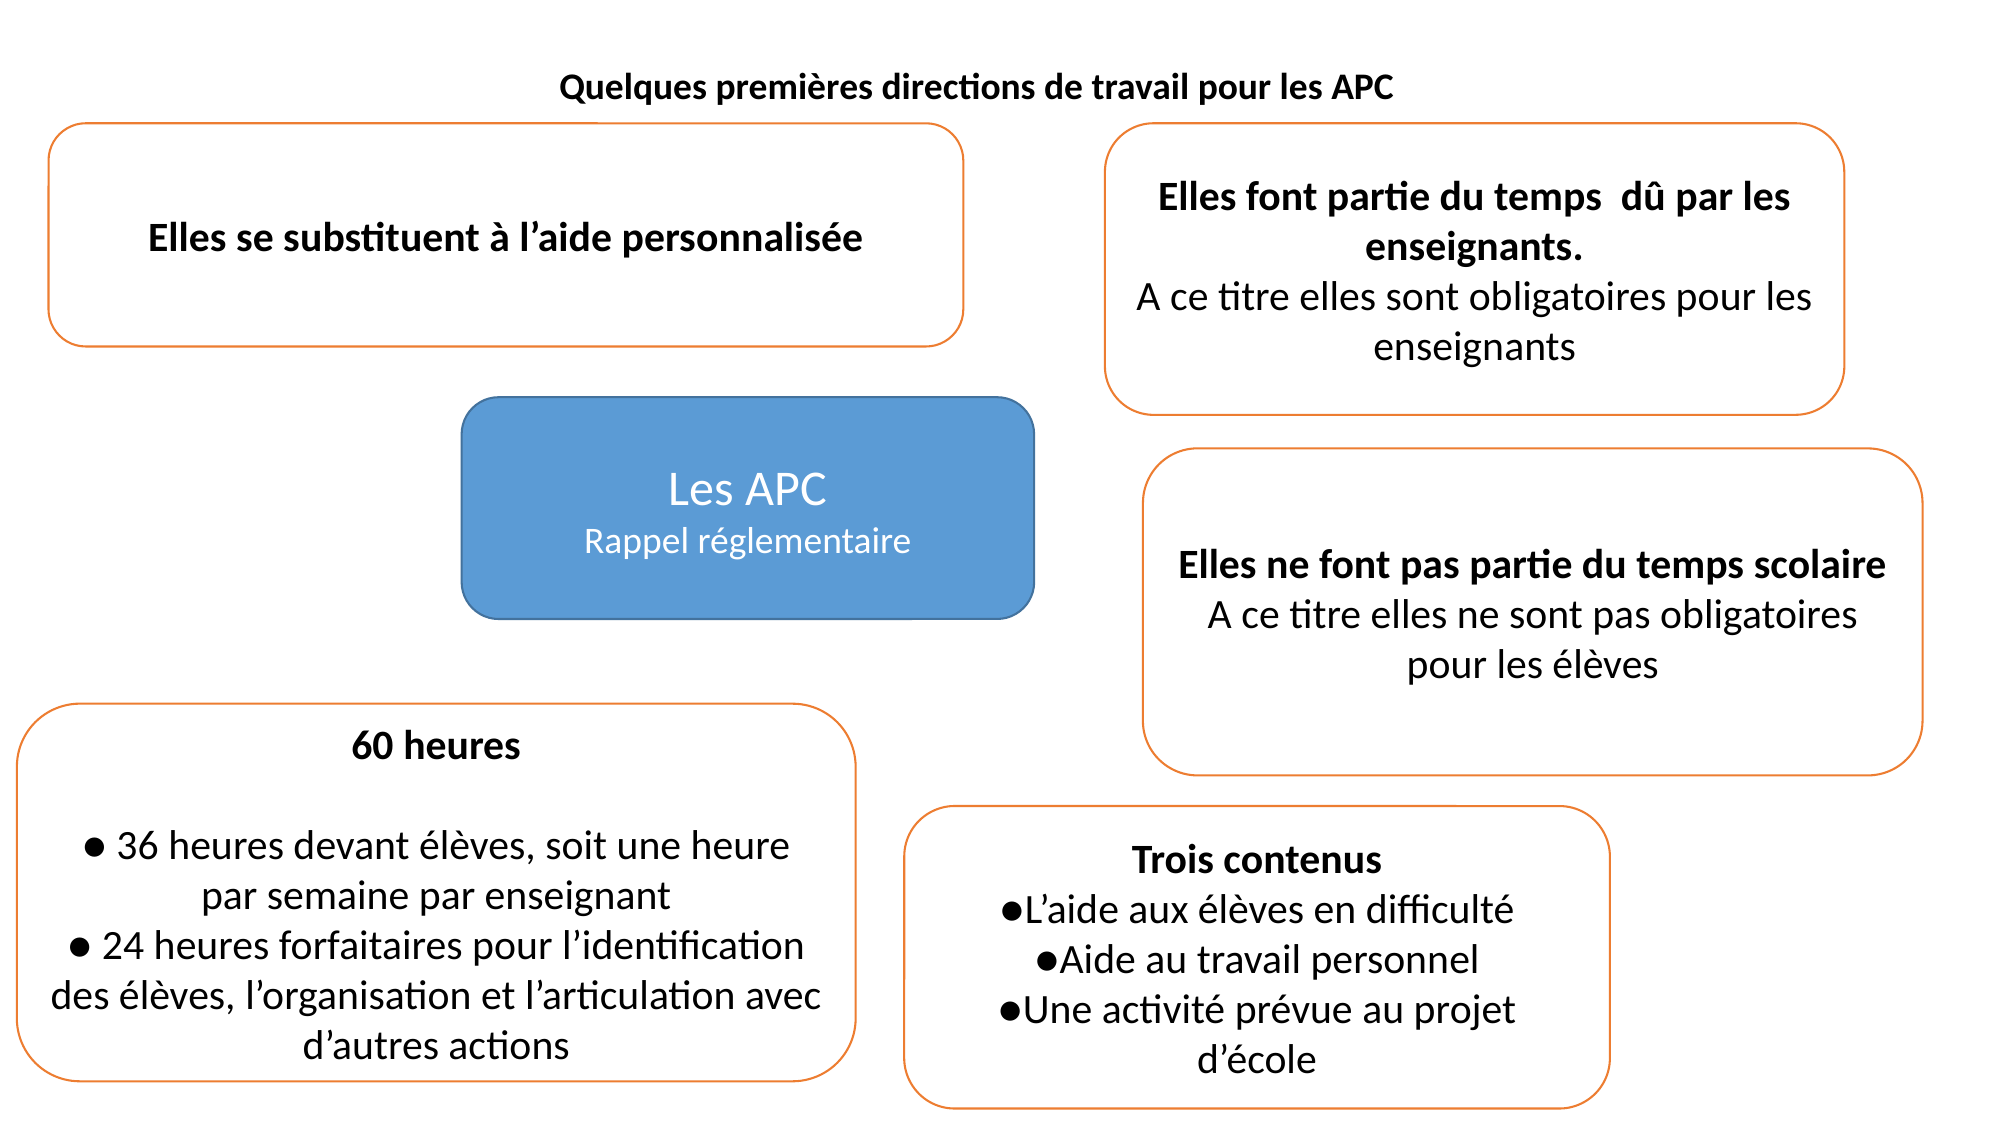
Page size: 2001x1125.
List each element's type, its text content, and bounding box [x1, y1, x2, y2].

text_box Les APC Rappel réglementaire [461, 397, 1035, 620]
text_box Elles ne font pas partie du temps scolaire A ce titre elles ne sont pas obligatoires pour les élèves [1142, 448, 1923, 776]
text_box Elles font partie du temps dû par les enseignants. A ce titre elles sont obligatoires pour les enseignants [1104, 123, 1845, 415]
text_box Trois contenus ●L’aide aux élèves en difficulté ●Aide au travail personnel ●Une activité prévue au projet d’école [904, 805, 1610, 1109]
text_box Elles se substituent à l’aide personnalisée [48, 123, 964, 347]
text_box 60 heures ● 36 heures devant élèves, soit une heure par semaine par enseignant ● 24 heures forfaitaires pour l’identification des élèves, l’organisation et l’articulation avec d’autres actions [16, 703, 856, 1082]
text_box Quelques premières directions de travail pour les APC [109, 54, 1845, 115]
